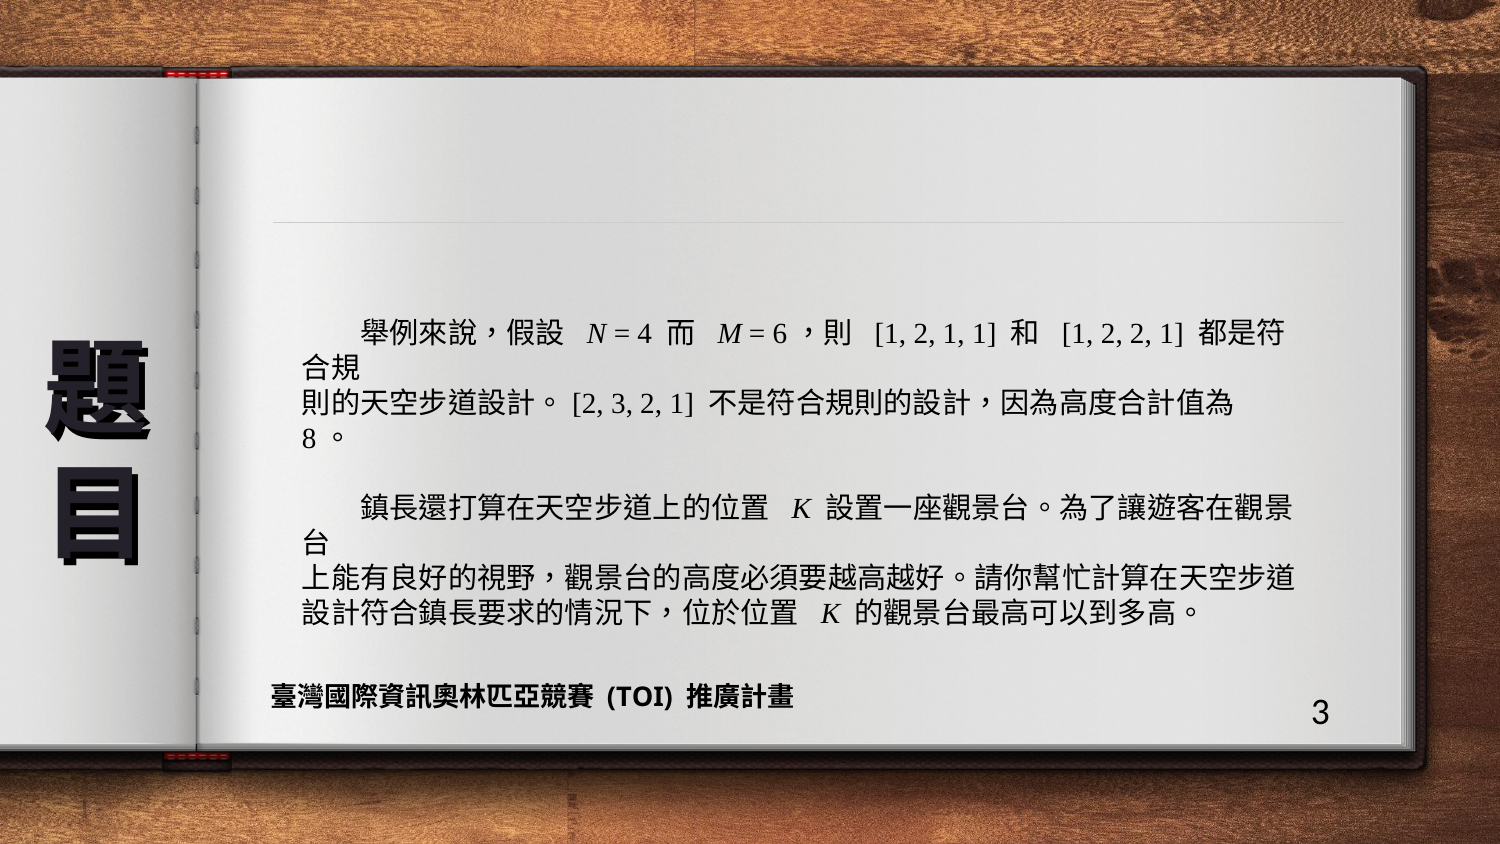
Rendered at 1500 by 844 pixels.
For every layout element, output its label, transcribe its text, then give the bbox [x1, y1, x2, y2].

text_box [1295, 672, 1386, 737]
text_box 舉例來說，假設 N = 4 而 M = 6，則 [1, 2, 1, 1] 和 [1, 2, 2, 1] 都是符合規 則的天空步道設計。[2, 3, 2, 1] 不是符合規則的設計，因為高度合計值為 8。 鎮長還打算在天空步道上的位置 K 設置一座觀景台。為了讓遊客在觀景台 上能有良好的視野，觀景台的高度必須要越高越好。請你幫忙計算在天空步道設計符合鎮長要求的情況下，位於位置 K 的觀景台最高可以到多高。 [287, 307, 1321, 636]
title 題 目 [28, 306, 210, 552]
